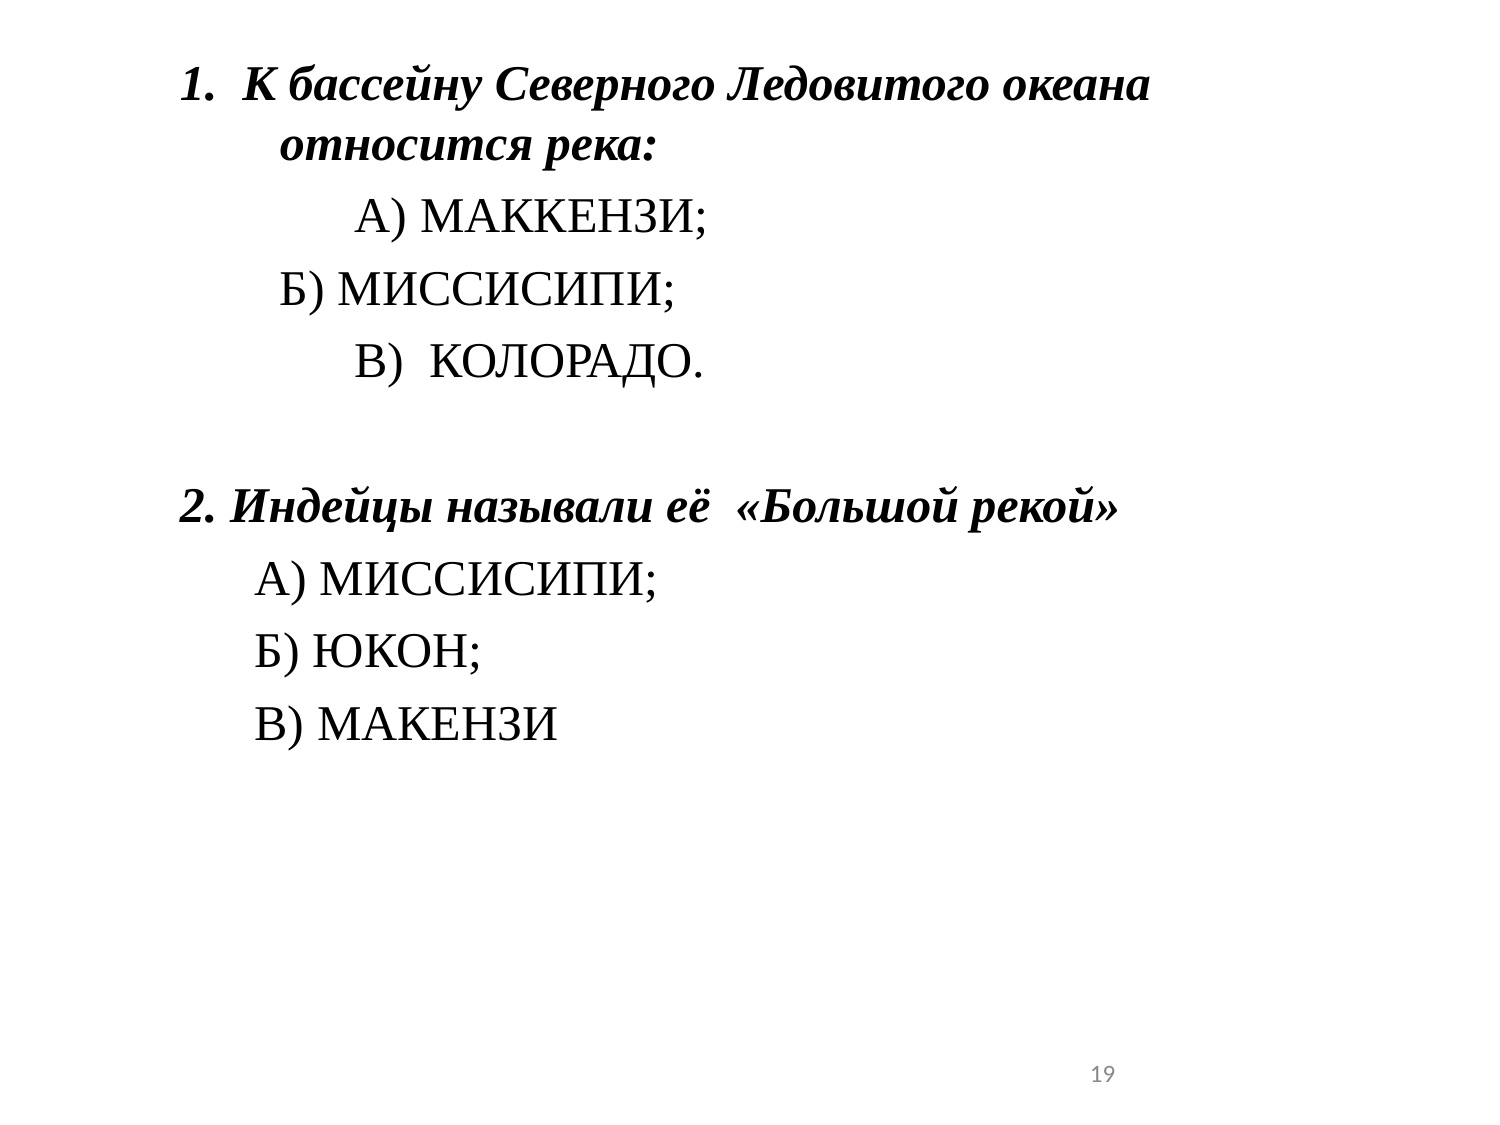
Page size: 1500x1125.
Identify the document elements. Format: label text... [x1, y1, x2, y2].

list 1. К бассейну Северного Ледовитого океана относится река: А) МАККЕНЗИ; Б) МИССИСИПИ; В) КОЛОРАДО. 2. Индейцы называли её «Большой рекой» А) МИССИСИПИ; Б) ЮКОН; В) МАКЕНЗИ [64, 42, 1426, 1006]
text_box [1074, 1042, 1426, 1103]
